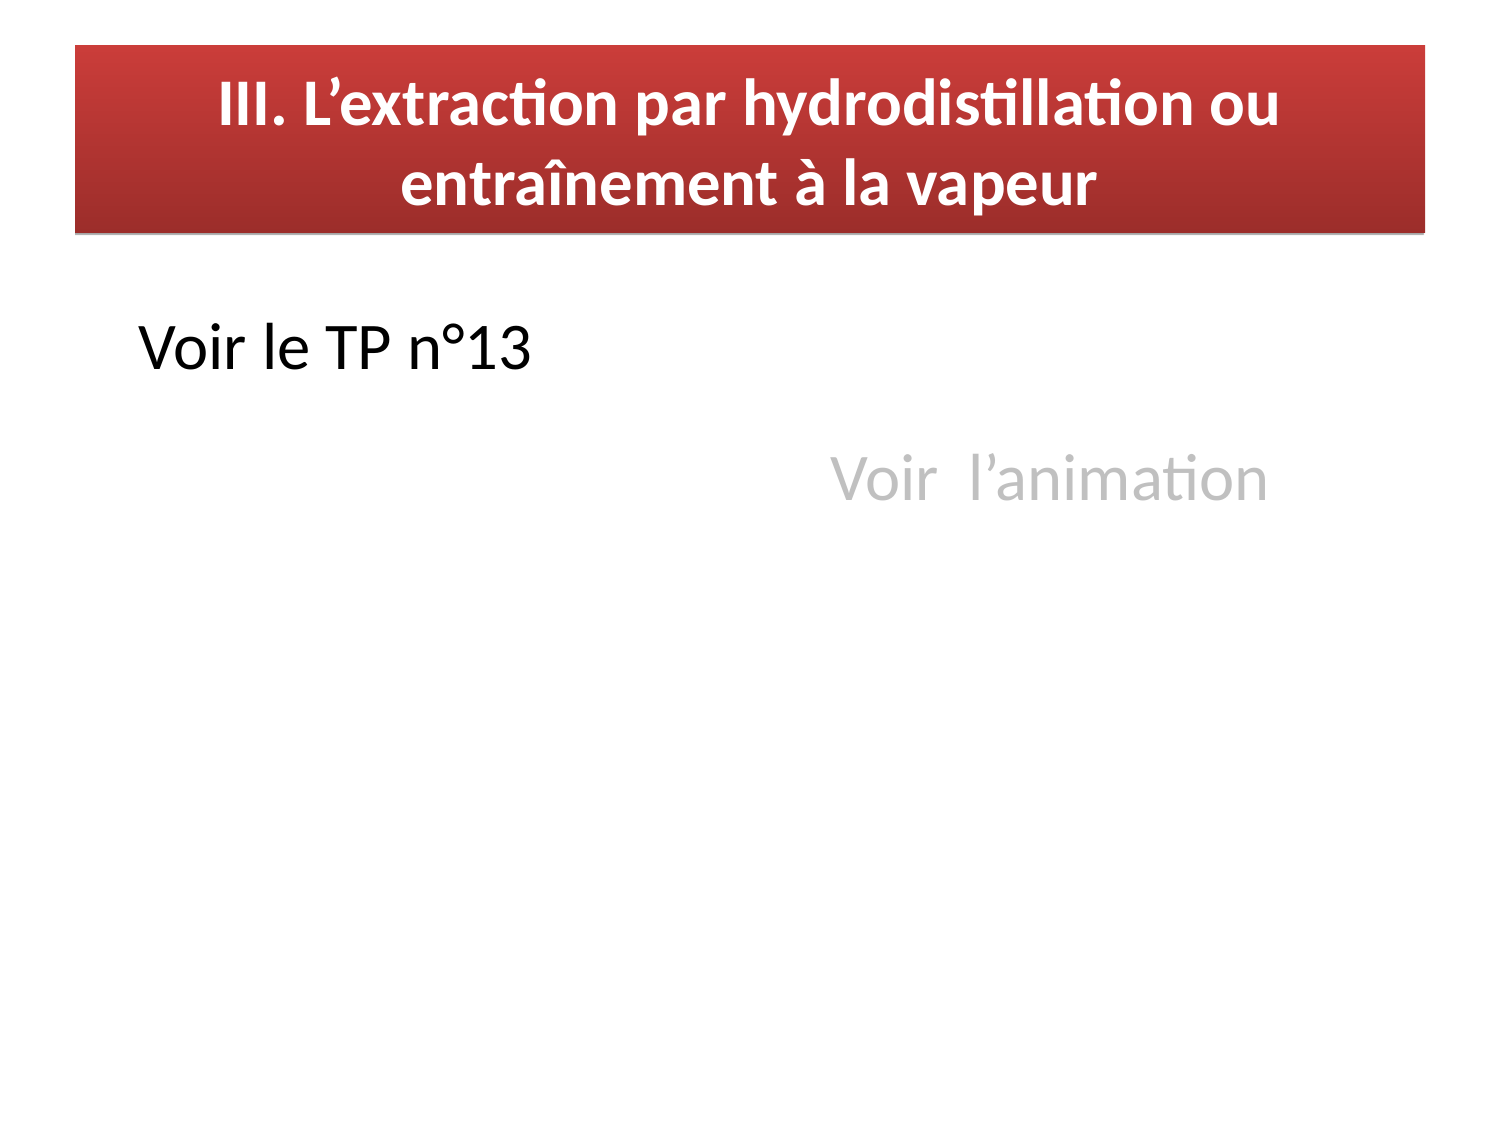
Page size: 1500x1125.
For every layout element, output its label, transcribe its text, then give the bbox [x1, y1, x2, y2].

text_box Voir l’animation [815, 426, 1300, 562]
title III. L’extraction par hydrodistillation ou entraînement à la vapeur [75, 45, 1426, 233]
list Voir le TP n°13 [67, 295, 650, 430]
